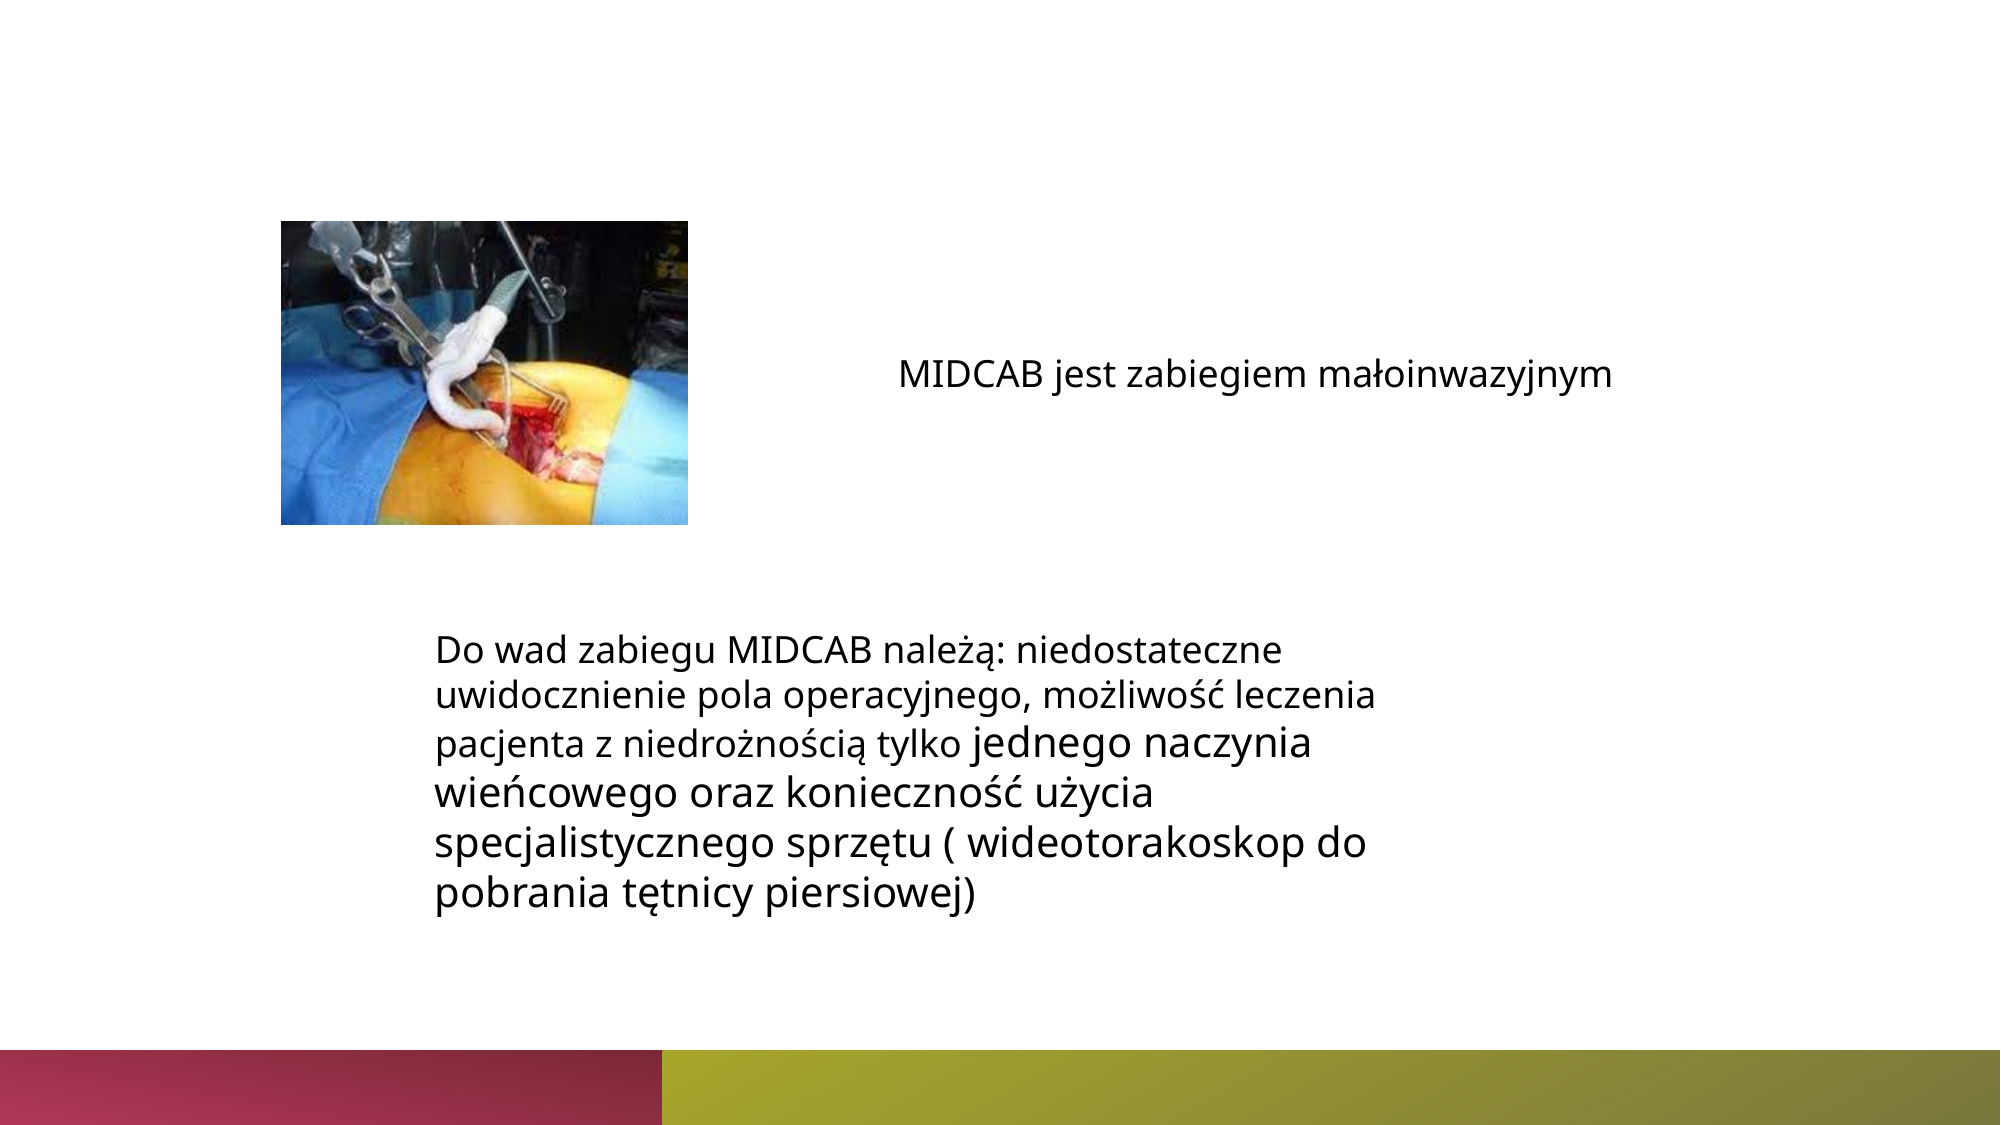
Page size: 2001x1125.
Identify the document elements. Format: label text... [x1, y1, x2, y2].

text_box MIDCAB jest zabiegiem małoinwazyjnym [882, 342, 1883, 404]
picture [281, 221, 688, 525]
text_box Do wad zabiegu MIDCAB należą: niedostateczne uwidocznienie pola operacyjnego, możliwość leczenia pacjenta z niedrożnością tylko jednego naczynia wieńcowego oraz konieczność użycia specjalistycznego sprzętu ( wideotorakoskop do pobrania tętnicy piersiowej) [419, 618, 1420, 876]
